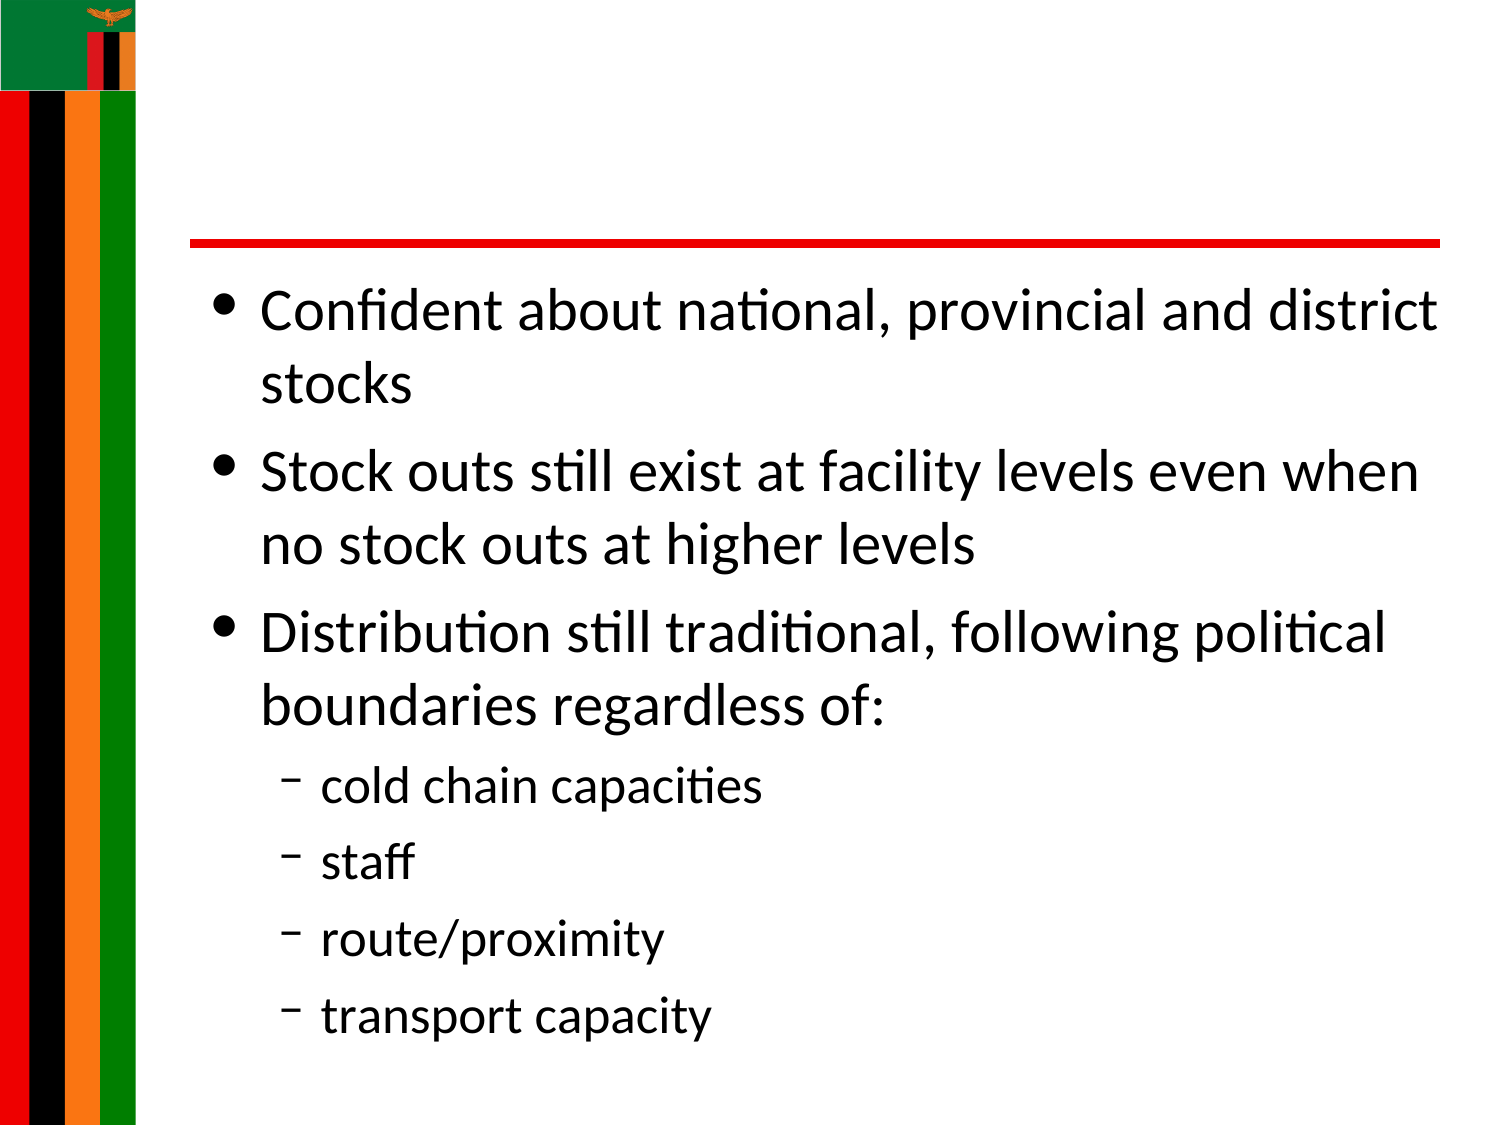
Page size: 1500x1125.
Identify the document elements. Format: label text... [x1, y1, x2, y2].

picture [0, 0, 136, 91]
list Confident about national, provincial and district stocks Stock outs still exist at facility levels even when no stock outs at higher levels Distribution still traditional, following political boundaries regardless of: cold chain capacities staff route/proximity transport capacity [194, 262, 1464, 1060]
